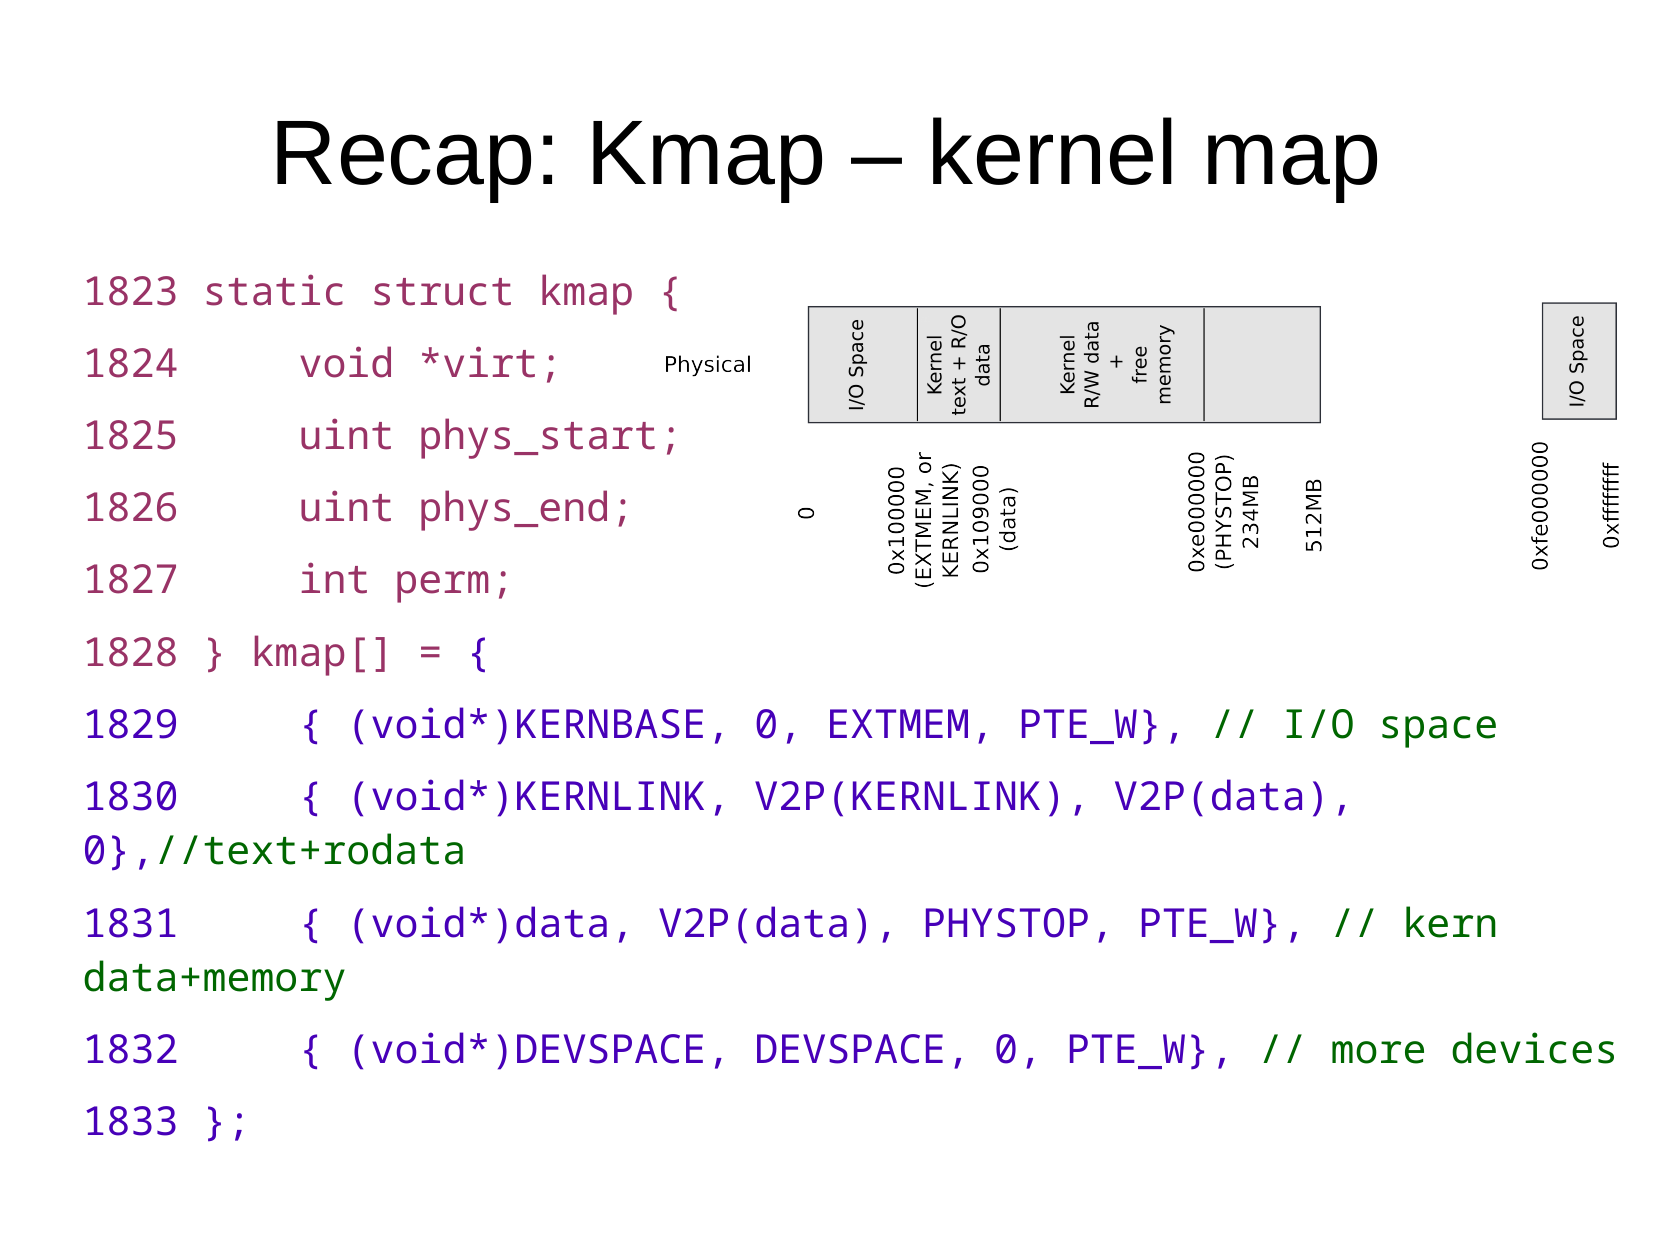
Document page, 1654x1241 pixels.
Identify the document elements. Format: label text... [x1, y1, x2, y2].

title Recap: Kmap – kernel map [82, 49, 1571, 257]
list 1823 static struct kmap { 1824 void *virt; 1825 uint phys_start; 1826 uint phys_end; 1827 int perm; 1828 } kmap[] = { 1829 { (void*)KERNBASE, 0, EXTMEM, PTE_W}, // I/O space 1830 { (void*)KERNLINK, V2P(KERNLINK), V2P(data), 0},//text+rodata 1831 { (void*)data, V2P(data), PHYSTOP, PTE_W}, // kern data+memory 1832 { (void*)DEVSPACE, DEVSPACE, 0, PTE_W}, // more devices 1833 }; [82, 262, 1651, 1163]
picture [666, 301, 1619, 587]
